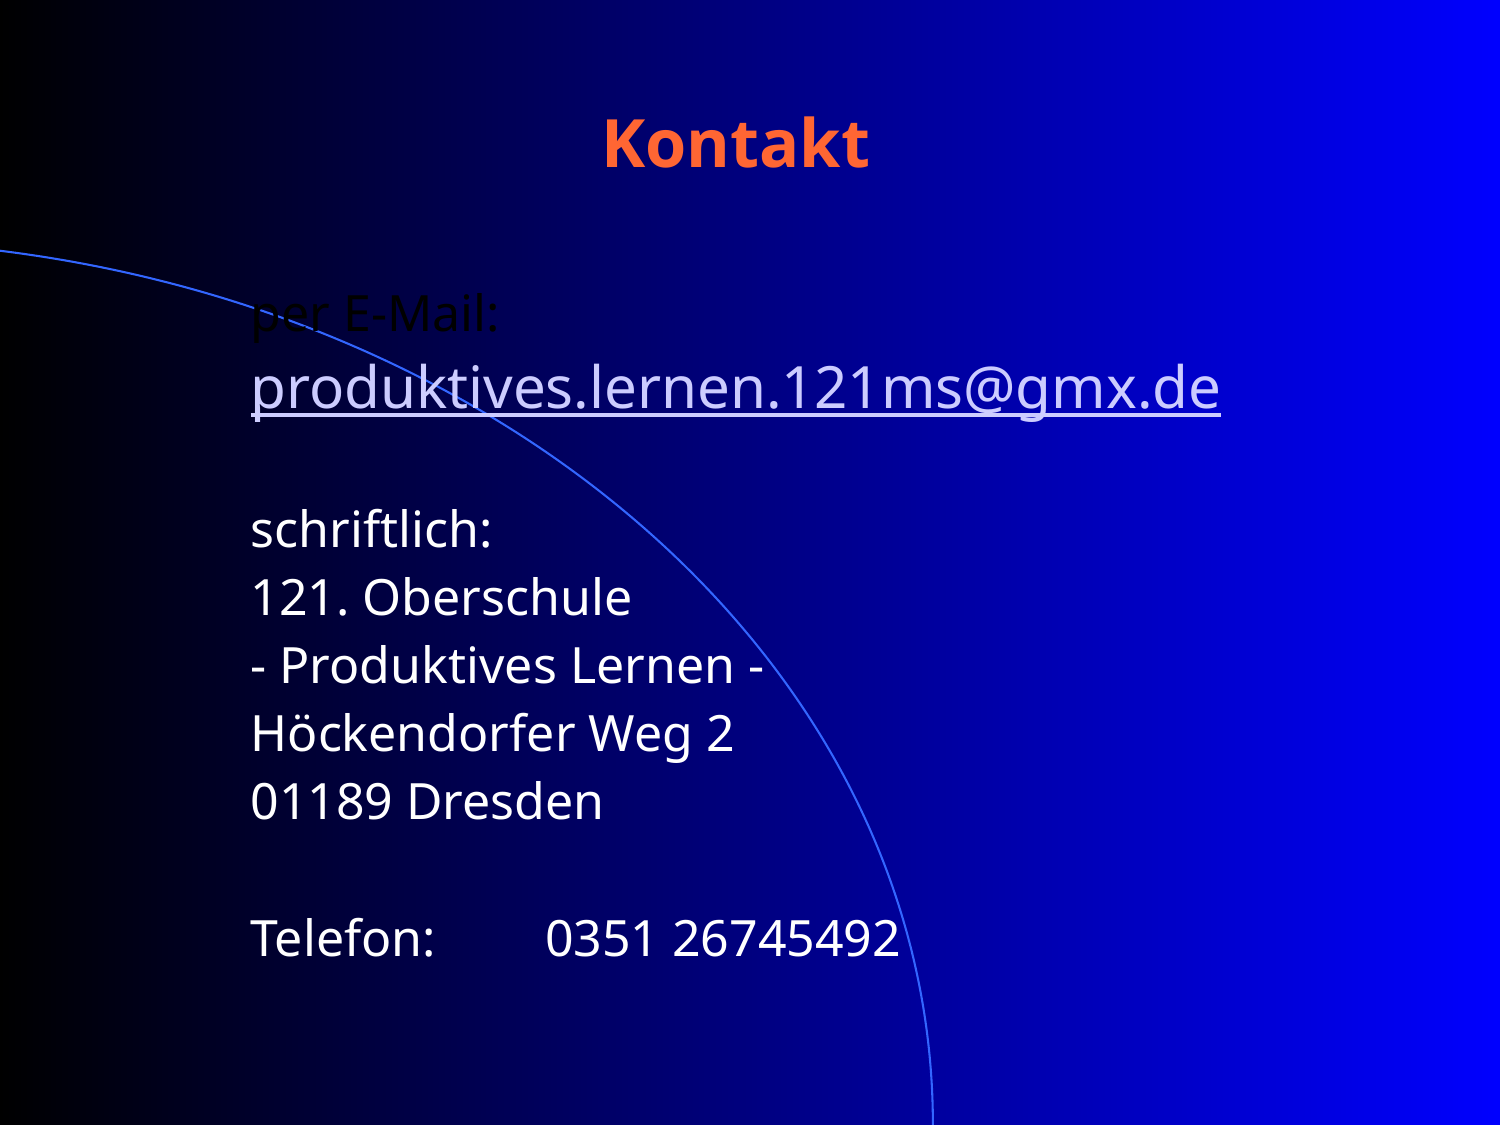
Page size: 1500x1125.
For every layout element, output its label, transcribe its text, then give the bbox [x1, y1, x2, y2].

text_box Kontakt per E-Mail: produktives.lernen.121ms@gmx.de schriftlich: 121. Oberschule - Produktives Lernen - Höckendorfer Weg 2 01189 Dresden Telefon: 0351 26745492 [236, 88, 1329, 1082]
